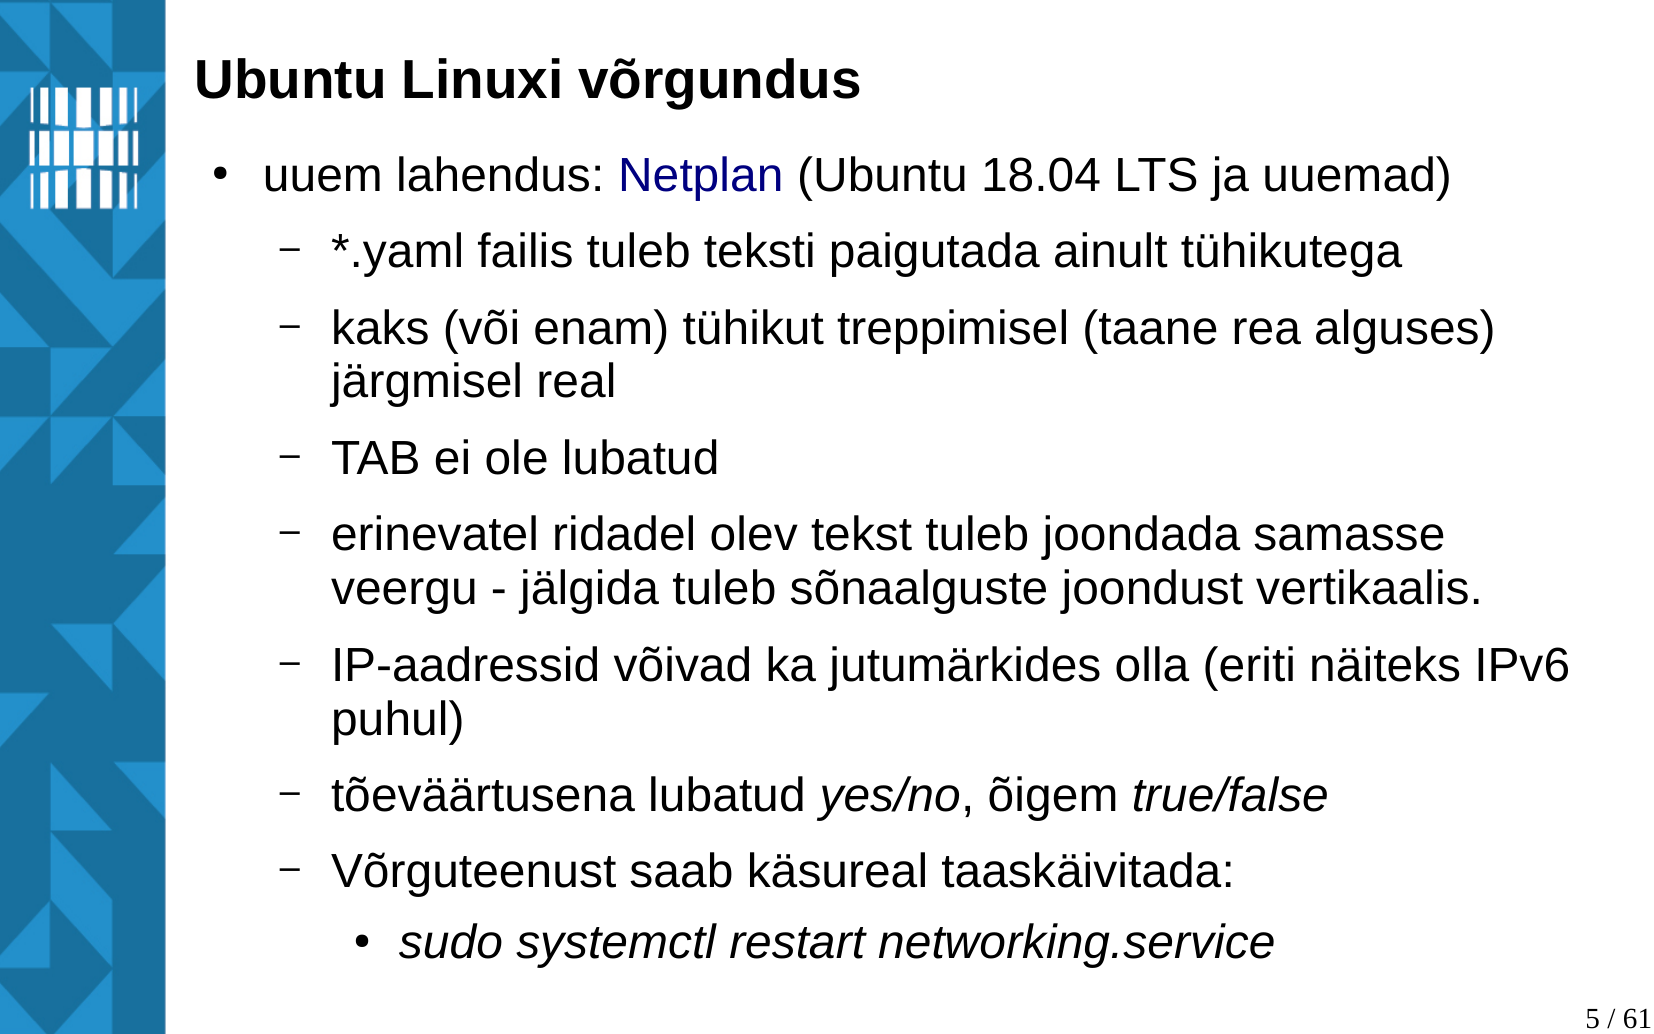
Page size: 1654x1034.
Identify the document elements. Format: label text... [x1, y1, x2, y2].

title Ubuntu Linuxi võrgundus [194, 28, 1547, 131]
list uuem lahendus: Netplan (Ubuntu 18.04 LTS ja uuemad) *.yaml failis tuleb teksti paigutada ainult tühikutega kaks (või enam) tühikut treppimisel (taane rea alguses) järgmisel real TAB ei ole lubatud erinevatel ridadel olev tekst tuleb joondada samasse veergu - jälgida tuleb sõnaalguste joondust vertikaalis. IP-aadressid võivad ka jutumärkides olla (eriti näiteks IPv6 puhul) tõeväärtusena lubatud yes/no, õigem true/false Võrguteenust saab käsureal taaskäivitada: sudo systemctl restart networking.service [194, 147, 1595, 975]
